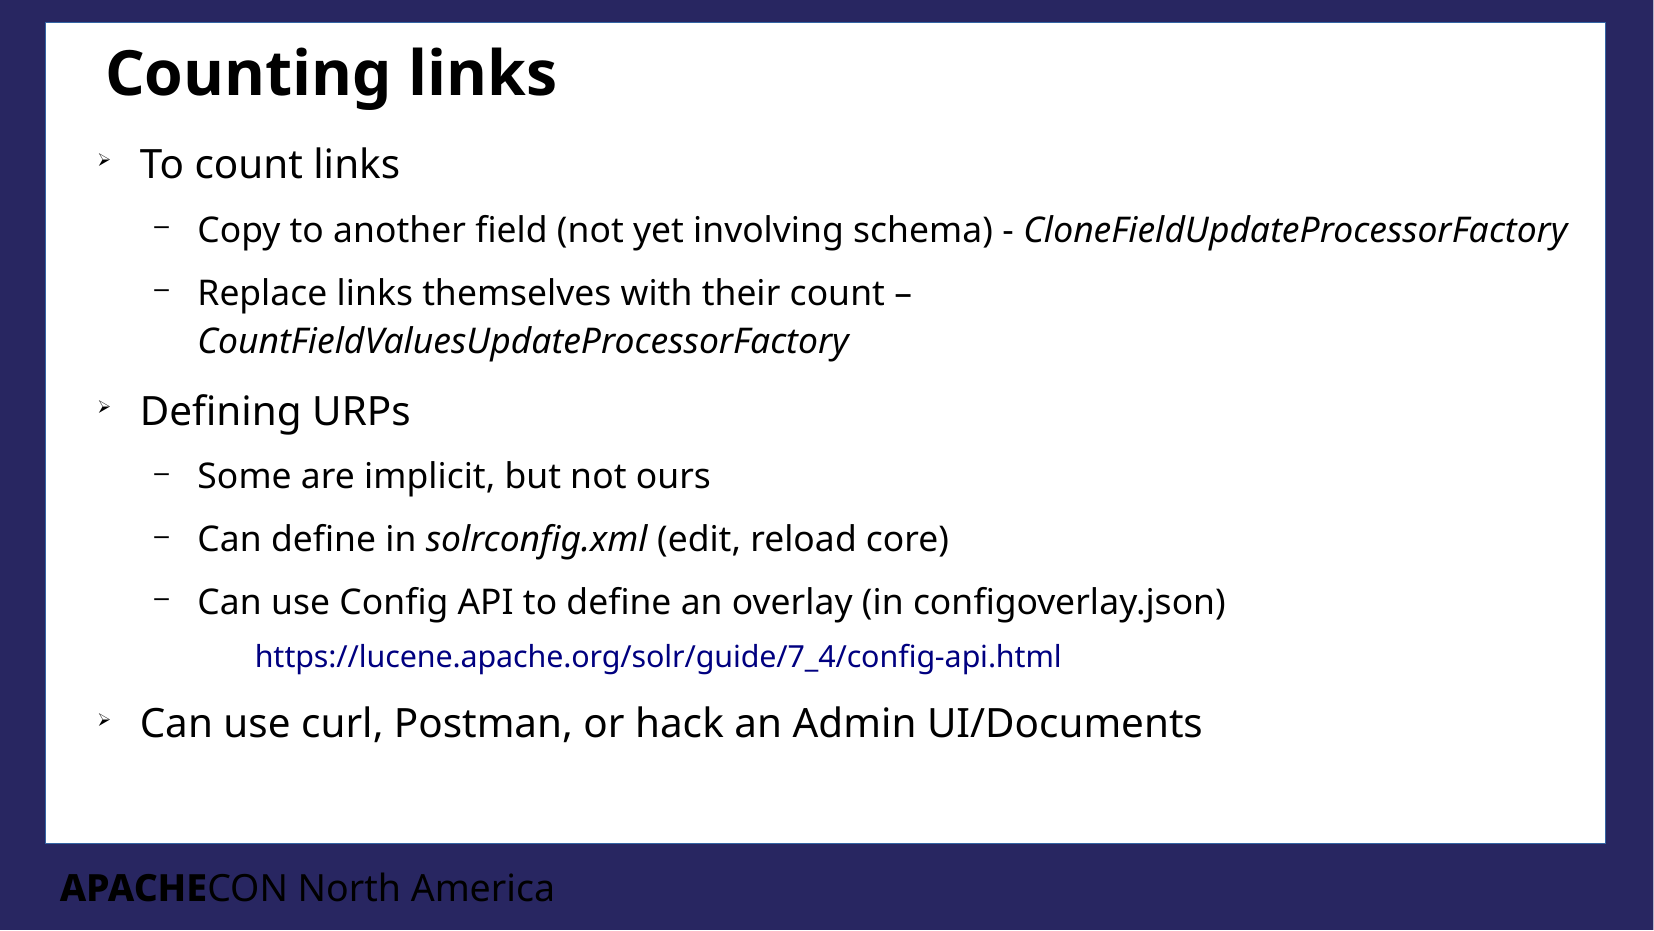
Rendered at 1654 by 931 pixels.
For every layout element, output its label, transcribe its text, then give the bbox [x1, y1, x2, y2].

title Counting links [105, 32, 1546, 110]
list To count links Copy to another field (not yet involving schema) - CloneFieldUpdateProcessorFactory Replace links themselves with their count – CountFieldValuesUpdateProcessorFactory Defining URPs Some are implicit, but not ours Can define in solrconfig.xml (edit, reload core) Can use Config API to define an overlay (in configoverlay.json) https://lucene.apache.org/solr/guide/7_4/config-api.html Can use curl, Postman, or hack an Admin UI/Documents [82, 135, 1571, 757]
